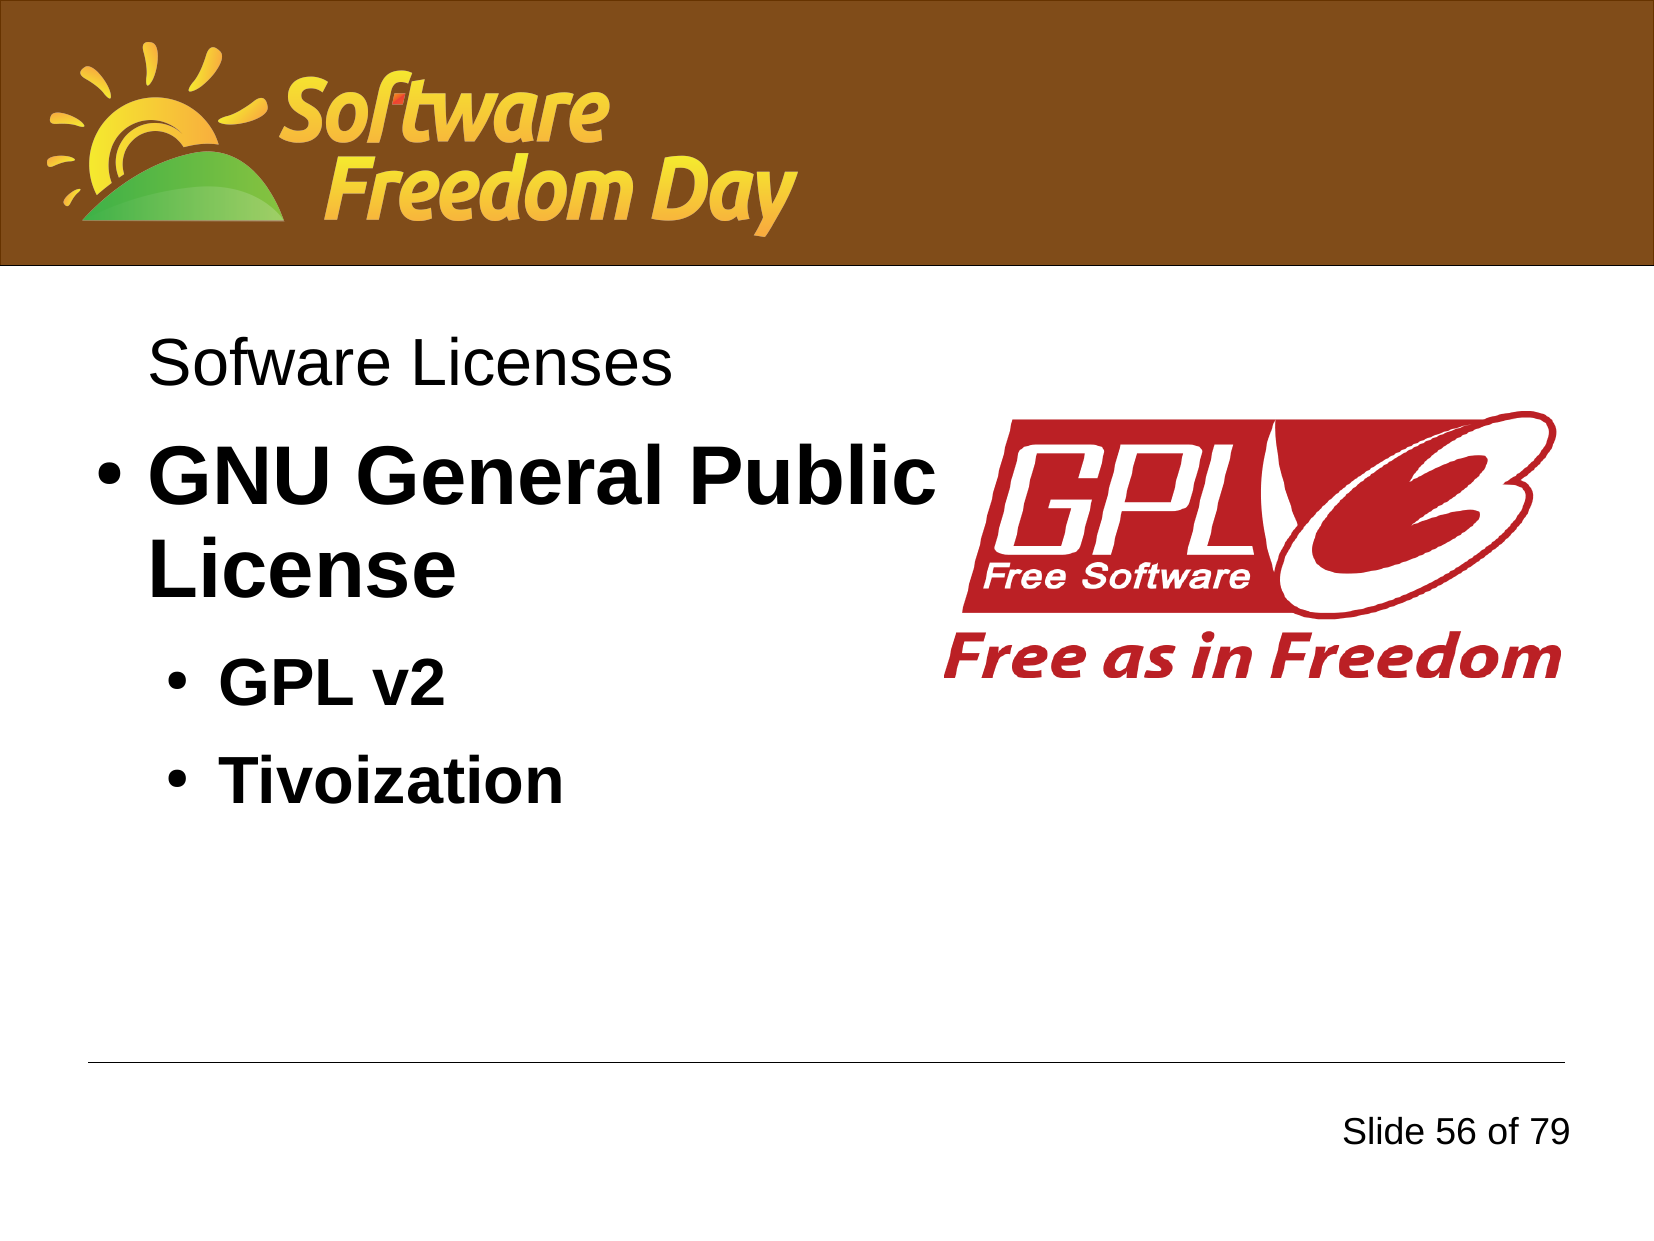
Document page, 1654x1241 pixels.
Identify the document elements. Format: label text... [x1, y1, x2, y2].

list Sofware Licenses GNU General Public License GPL v2 Tivoization [76, 324, 945, 1045]
picture [944, 411, 1565, 680]
picture [47, 42, 798, 237]
